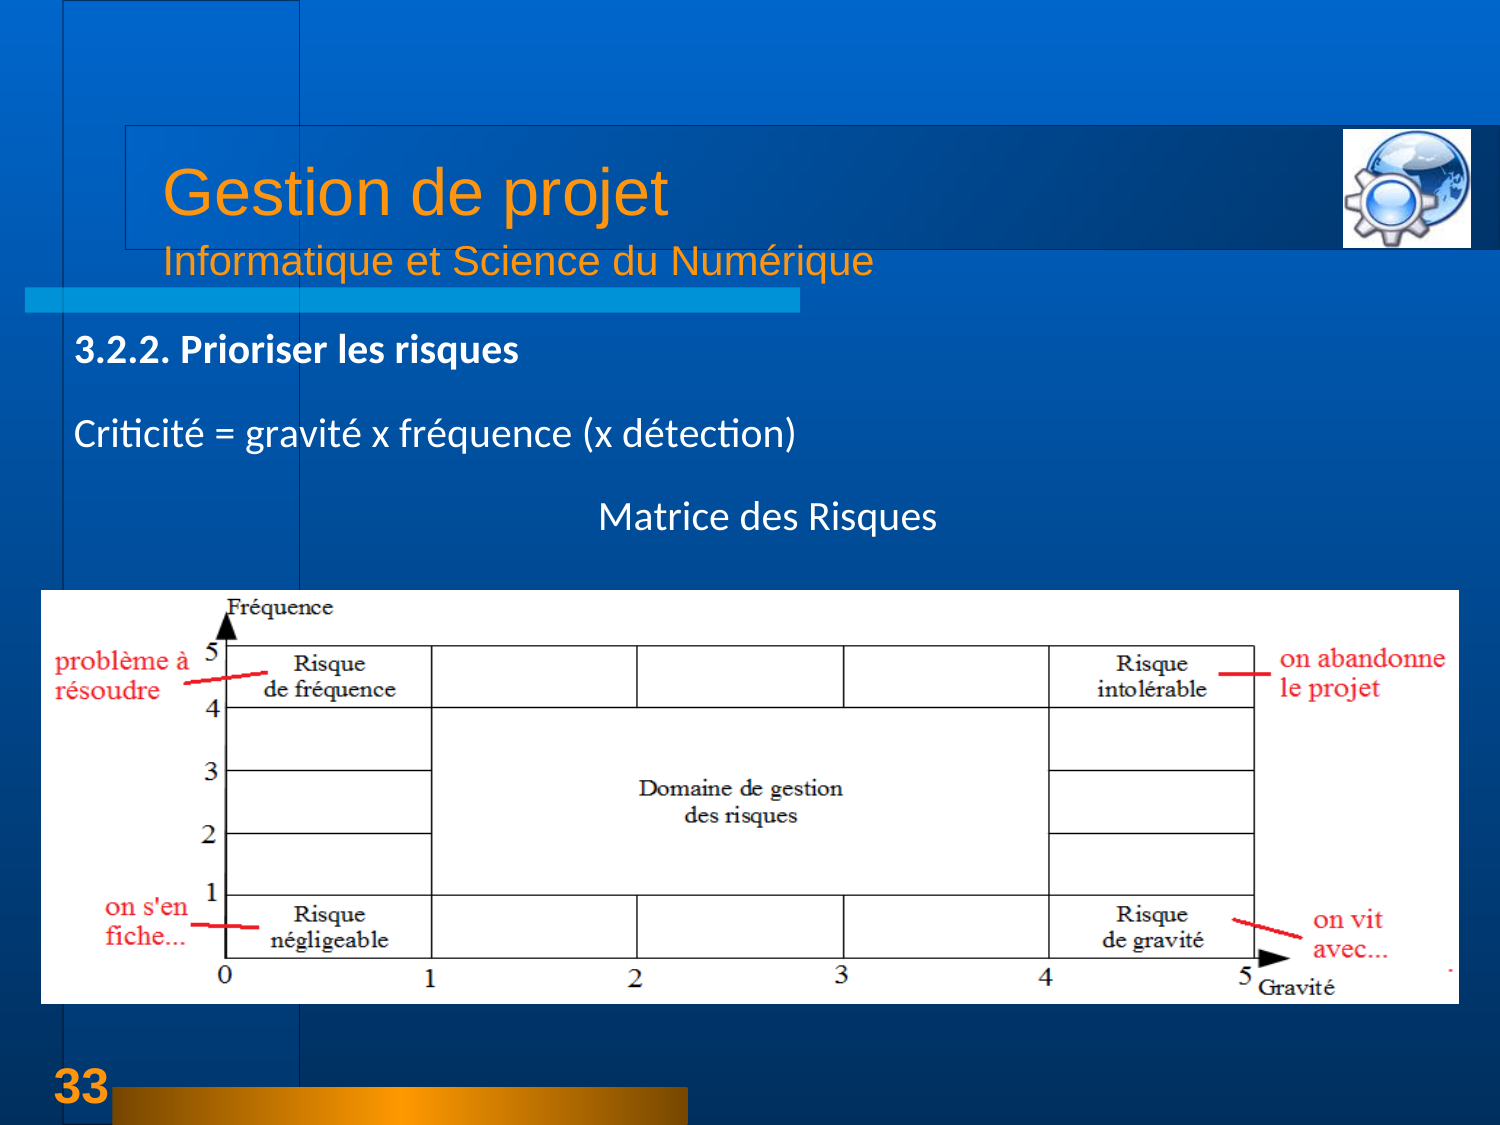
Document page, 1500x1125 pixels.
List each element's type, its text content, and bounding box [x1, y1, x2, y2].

text_box 3.2.2. Prioriser les risques Criticité = gravité x fréquence (x détection) Matrice des Risques [59, 324, 1477, 595]
picture [1343, 129, 1471, 248]
picture [41, 590, 1459, 1004]
